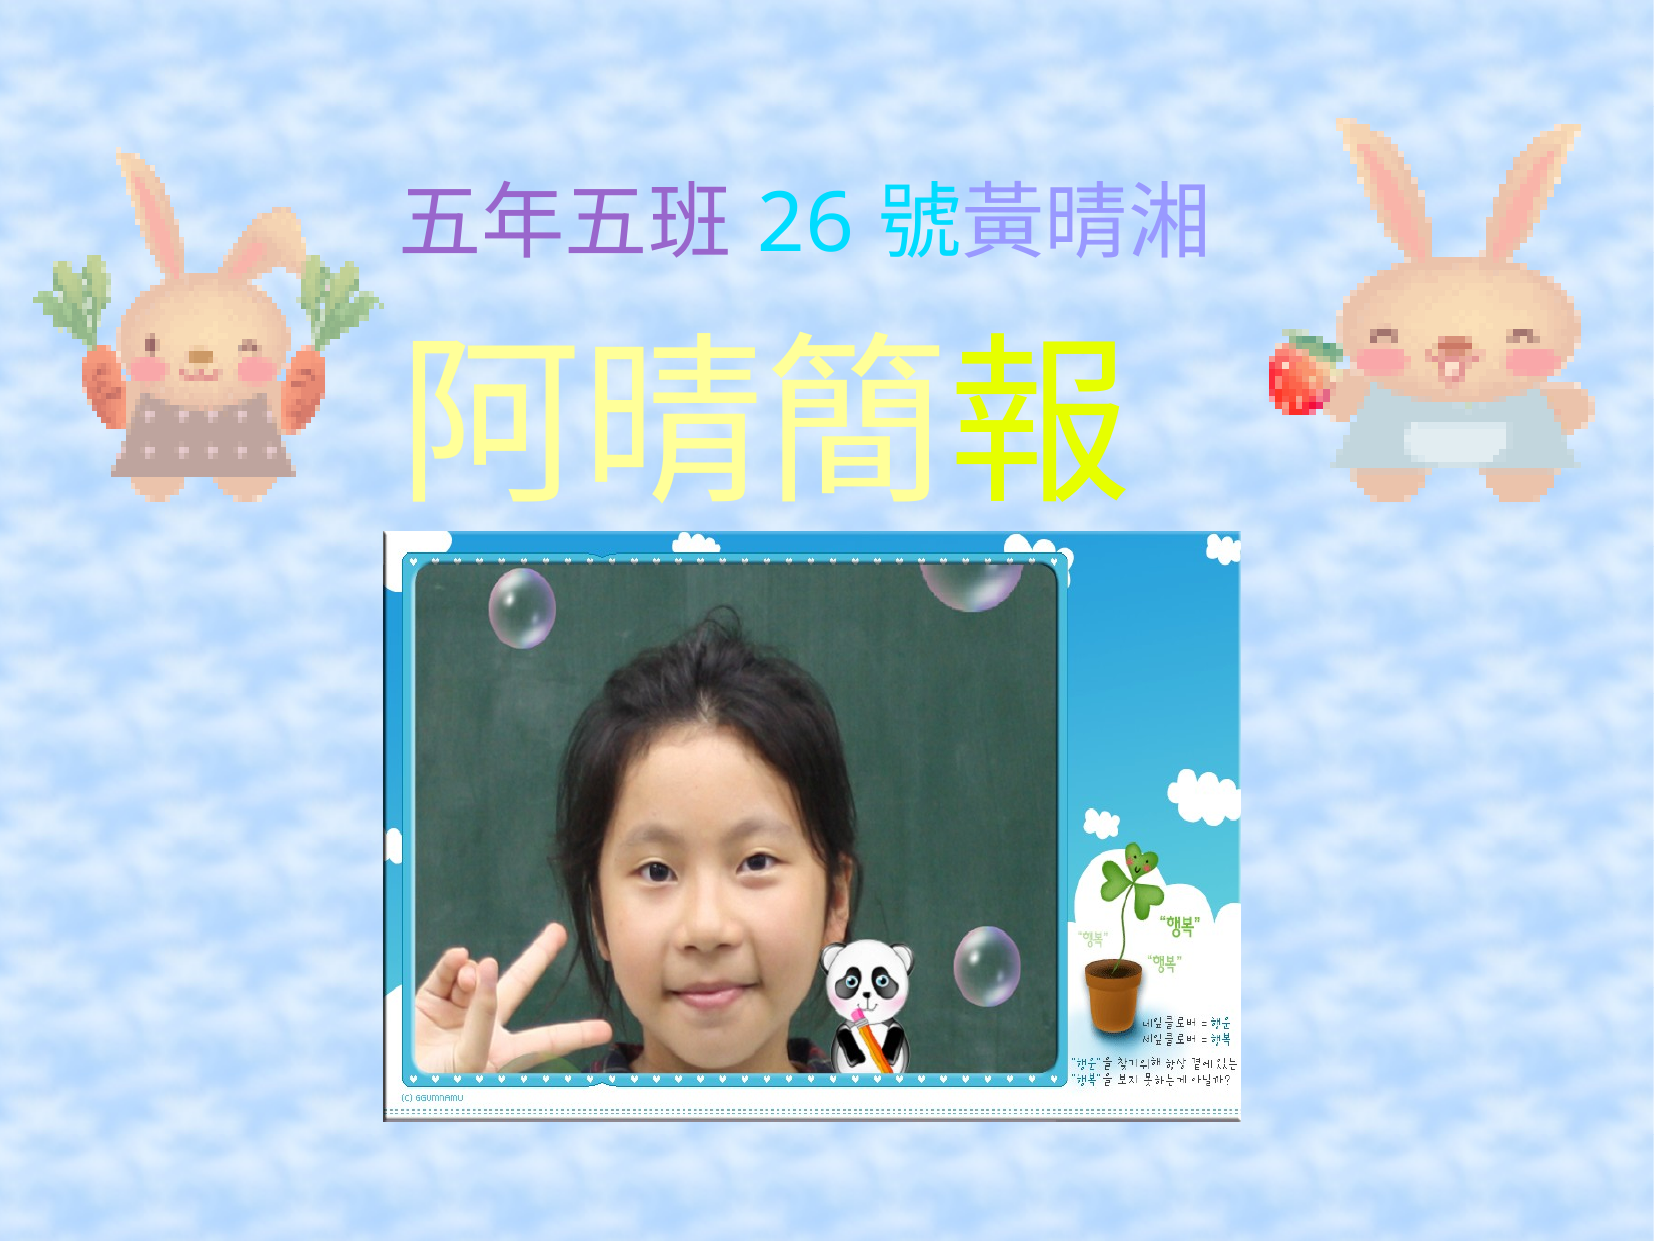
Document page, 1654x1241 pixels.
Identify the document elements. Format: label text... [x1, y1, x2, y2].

text_box 五年五班26號黃晴湘 [384, 147, 1241, 263]
text_box 阿晴簡報 [384, 267, 1269, 502]
picture [0, 0, 1654, 1241]
